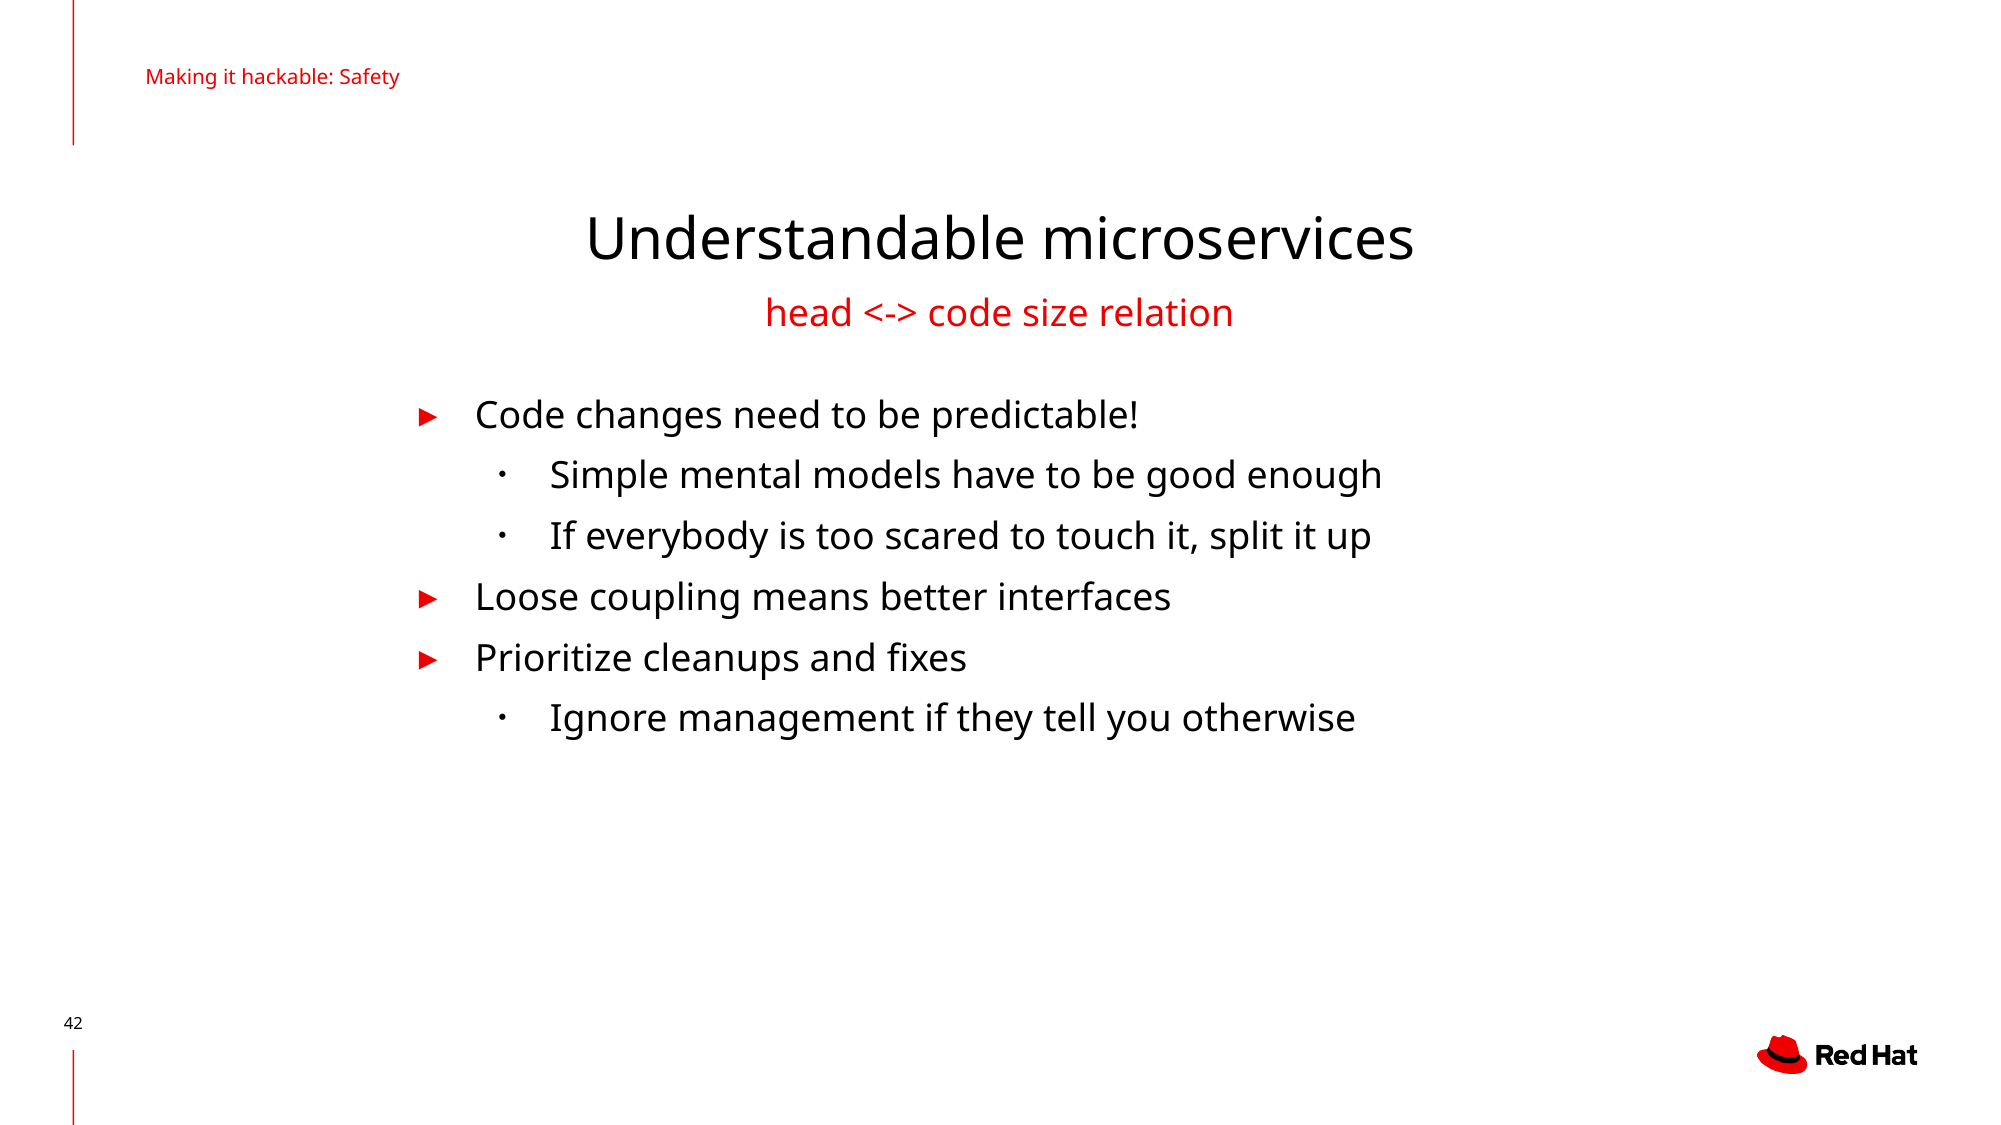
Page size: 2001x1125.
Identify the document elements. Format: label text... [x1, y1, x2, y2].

slide_number <number> [13, 1012, 134, 1036]
subtitle head <-> code size relation [145, 271, 1855, 320]
picture [1757, 1035, 1918, 1074]
title Understandable microservices [145, 180, 1855, 271]
list Code changes need to be predictable! Simple mental models have to be good enough If everybody is too scared to touch it, split it up Loose coupling means better interfaces Prioritize cleanups and fixes Ignore management if they tell you otherwise [399, 375, 1600, 975]
subtitle Making it hackable: Safety [73, 9, 919, 143]
